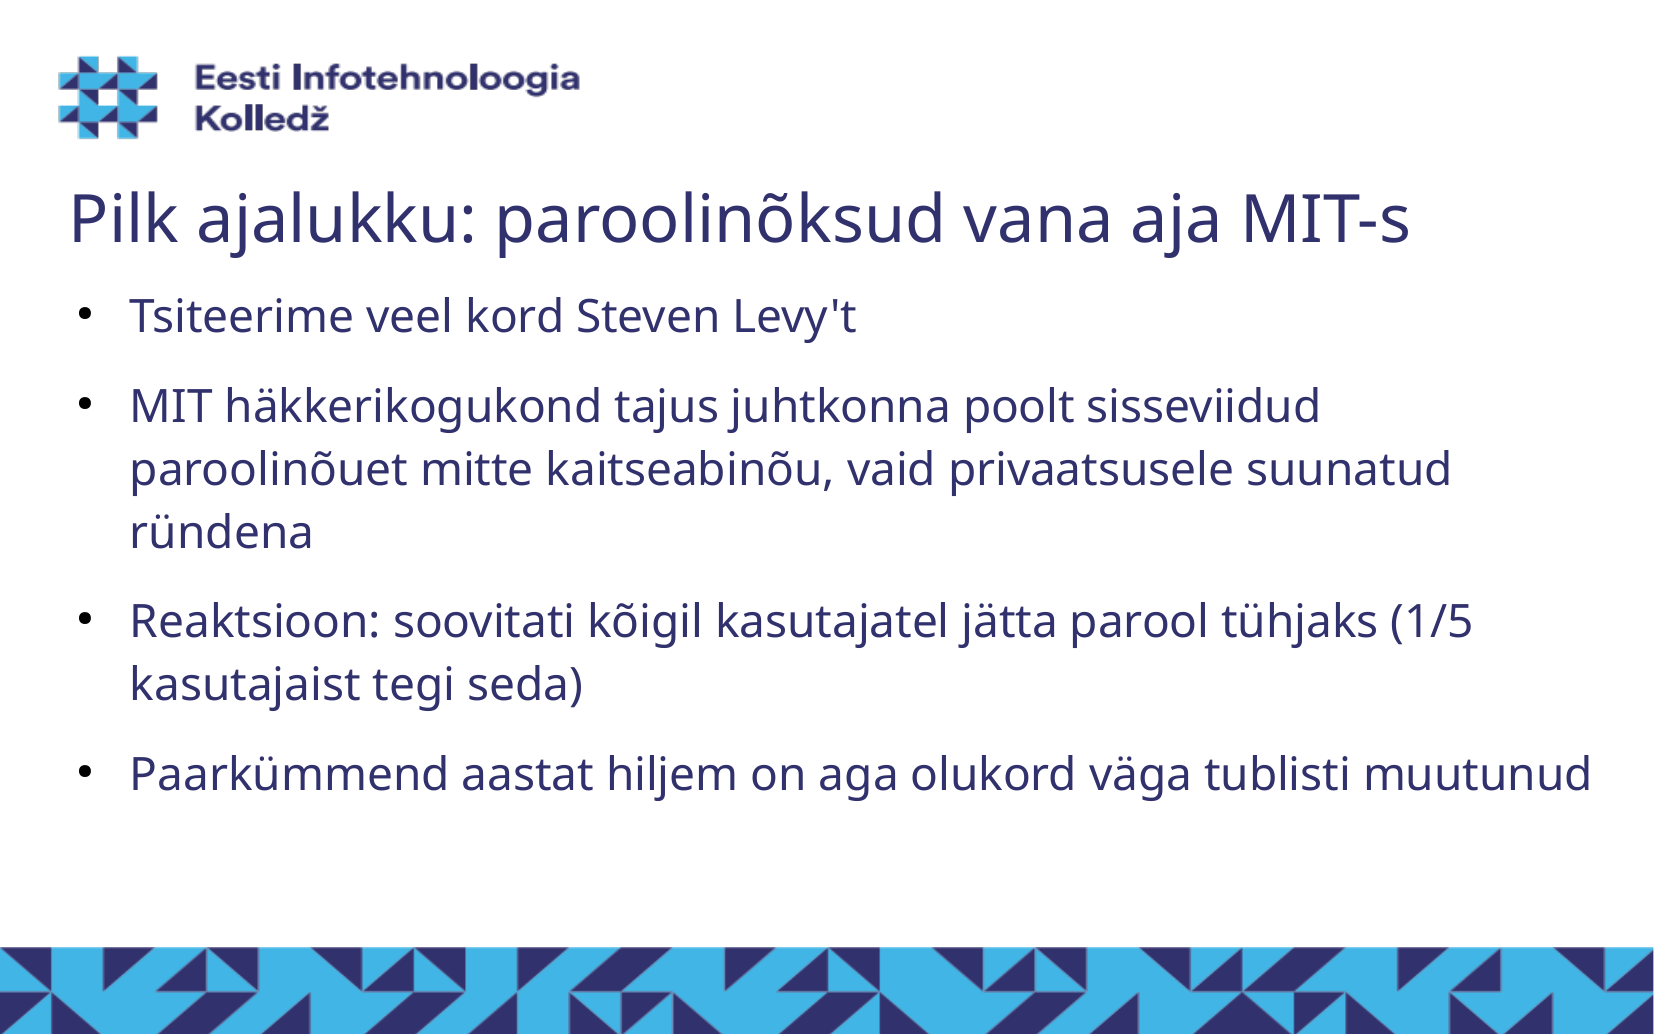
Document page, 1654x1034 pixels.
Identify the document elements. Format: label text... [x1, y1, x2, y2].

title Pilk ajalukku: paroolinõksud vana aja MIT-s [68, 147, 1536, 283]
list Tsiteerime veel kord Steven Levy't MIT häkkerikogukond tajus juhtkonna poolt sisseviidud paroolinõuet mitte kaitseabinõu, vaid privaatsusele suunatud ründena Reaktsioon: soovitati kõigil kasutajatel jätta parool tühjaks (1/5 kasutajaist tegi seda) Paarkümmend aastat hiljem on aga olukord väga tublisti muutunud [59, 283, 1595, 936]
